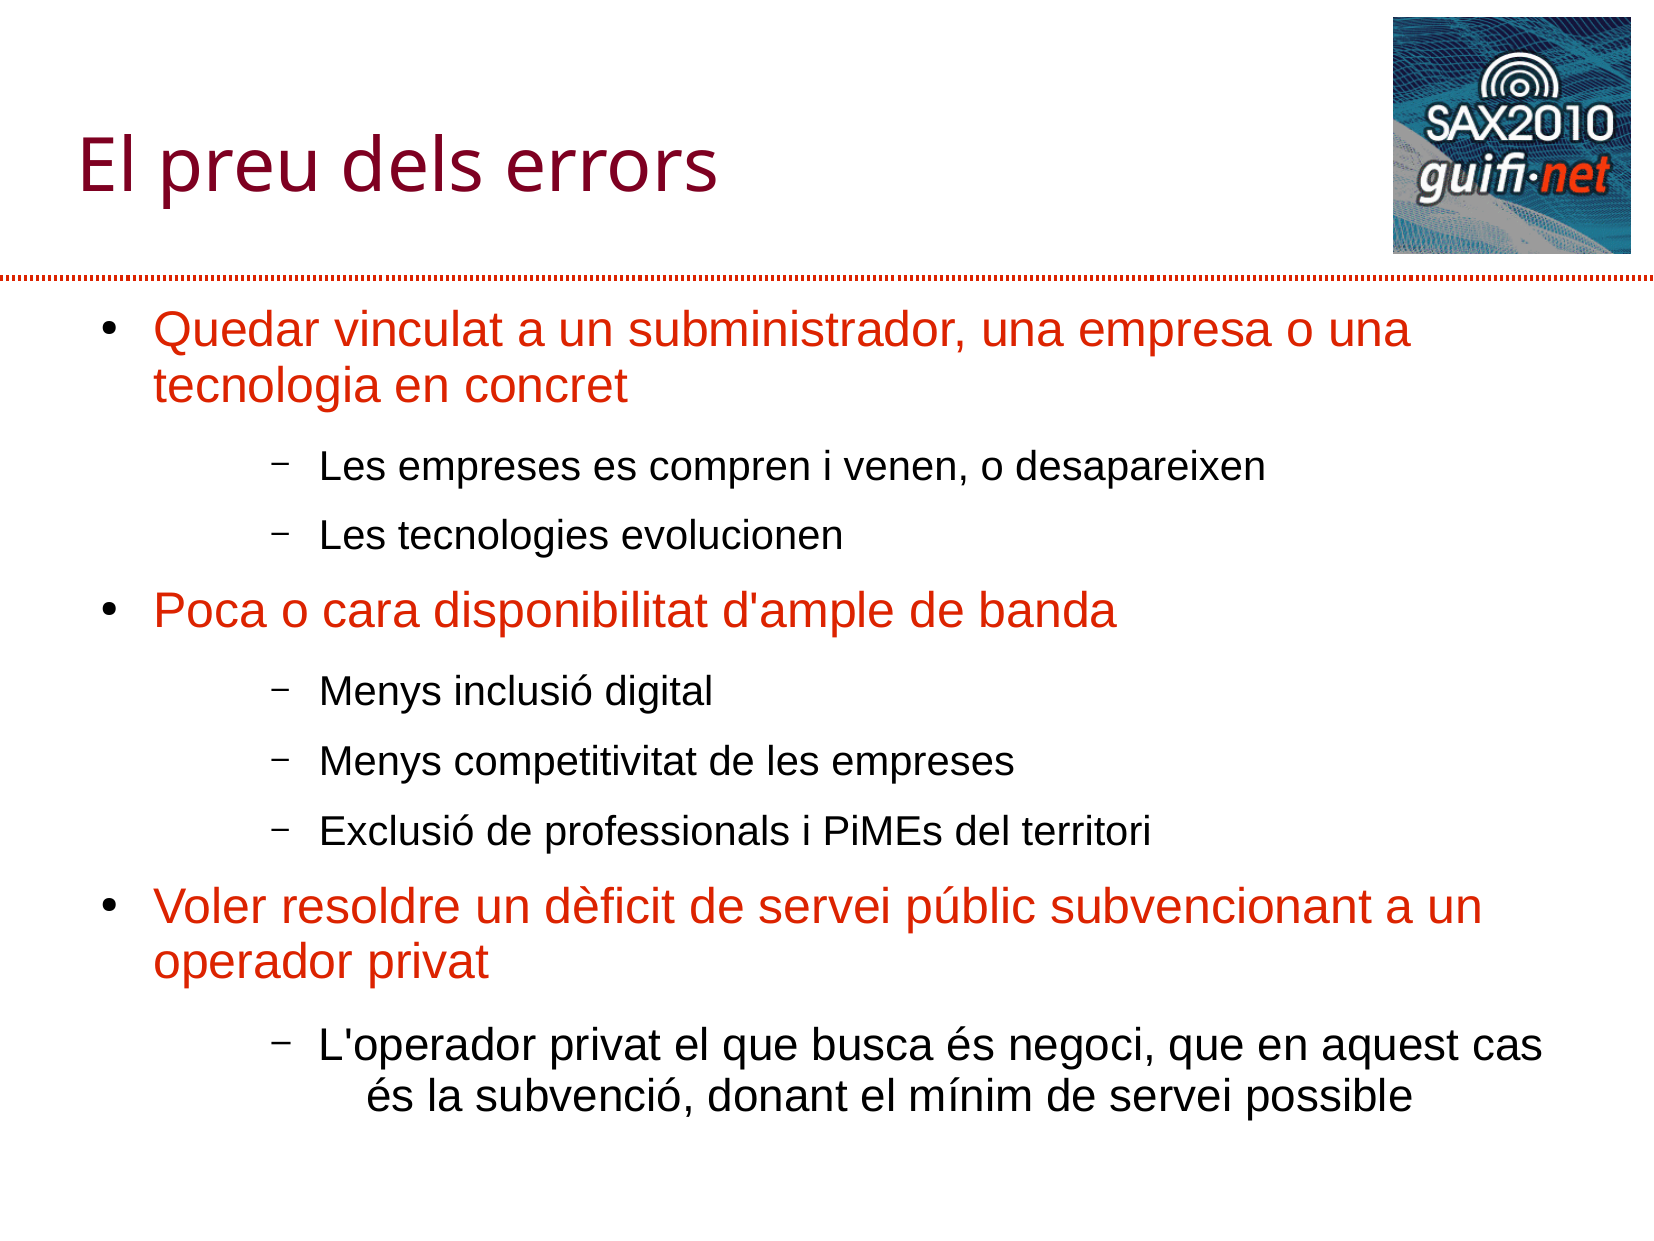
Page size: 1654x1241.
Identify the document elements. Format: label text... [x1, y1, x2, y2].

list Quedar vinculat a un subministrador, una empresa o una tecnologia en concret Les empreses es compren i venen, o desapareixen Les tecnologies evolucionen Poca o cara disponibilitat d'ample de banda Menys inclusió digital Menys competitivitat de les empreses Exclusió de professionals i PiMEs del territori Voler resoldre un dèficit de servei públic subvencionant a un operador privat L'operador privat el que busca és negoci, que en aquest cas és la subvenció, donant el mínim de servei possible [82, 301, 1571, 1122]
title El preu dels errors [76, 66, 1093, 259]
picture [1393, 17, 1631, 254]
